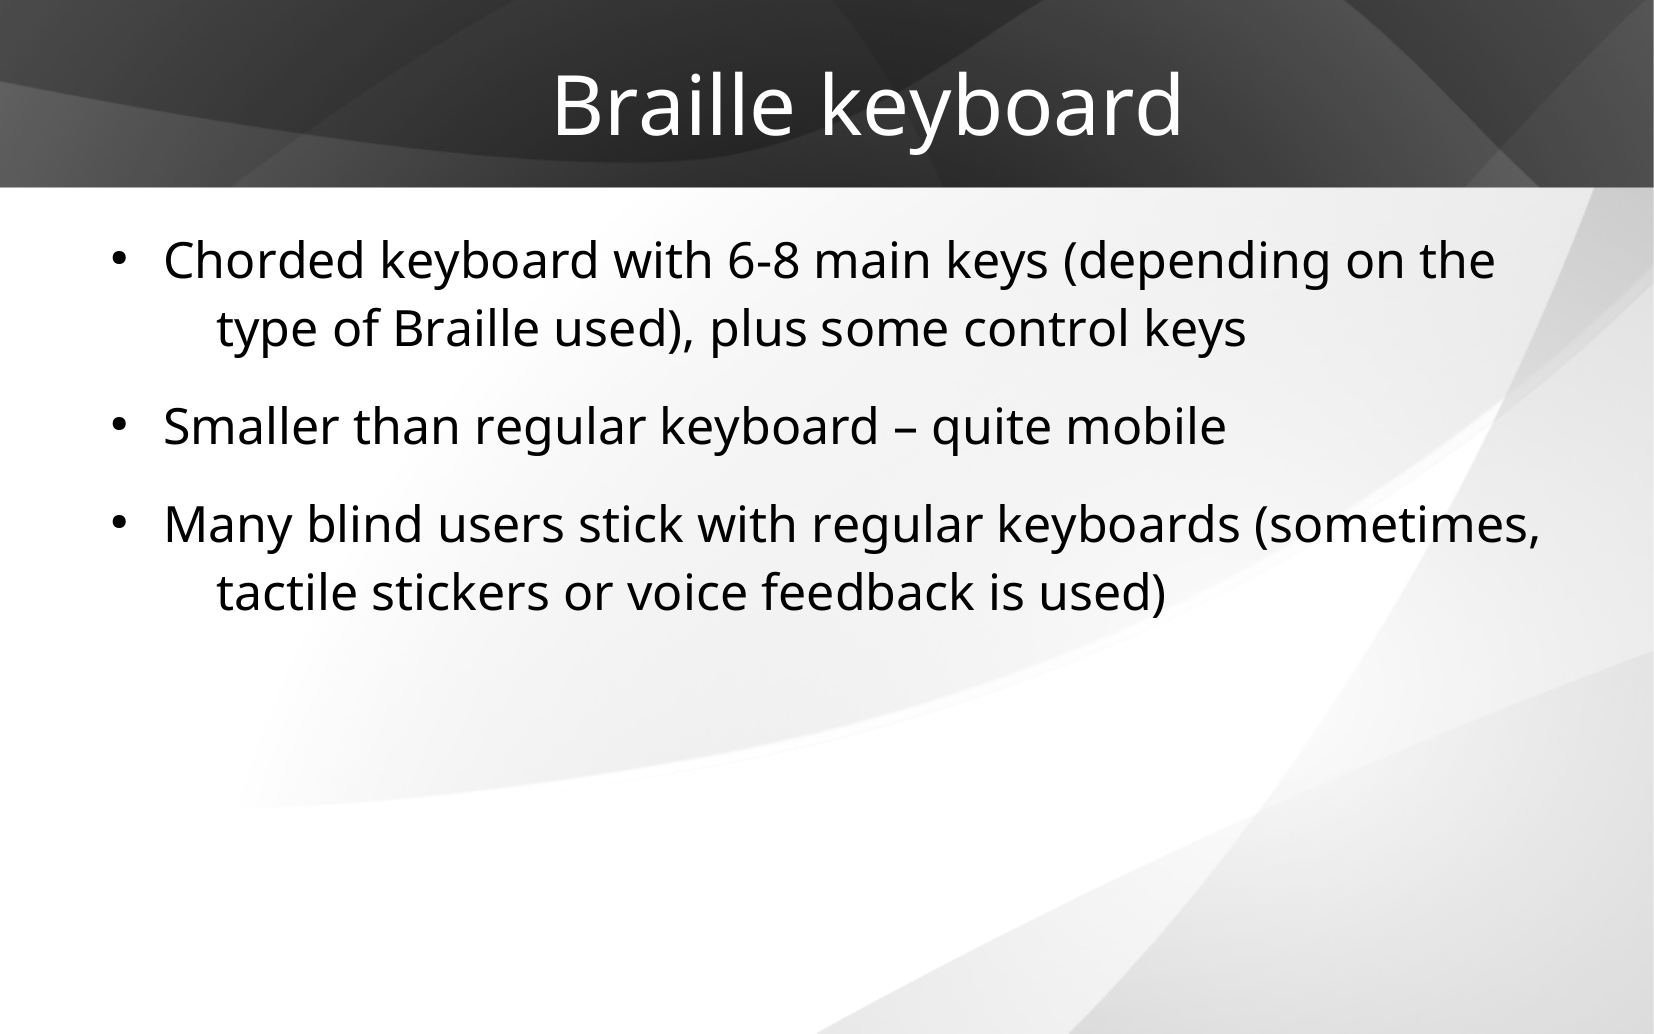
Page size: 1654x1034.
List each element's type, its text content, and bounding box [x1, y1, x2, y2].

title Braille keyboard [124, 0, 1613, 208]
list Chorded keyboard with 6-8 main keys (depending on the type of Braille used), plus some control keys Smaller than regular keyboard – quite mobile Many blind users stick with regular keyboards (sometimes, tactile stickers or voice feedback is used) [75, 225, 1613, 1013]
picture [0, 0, 1654, 1034]
